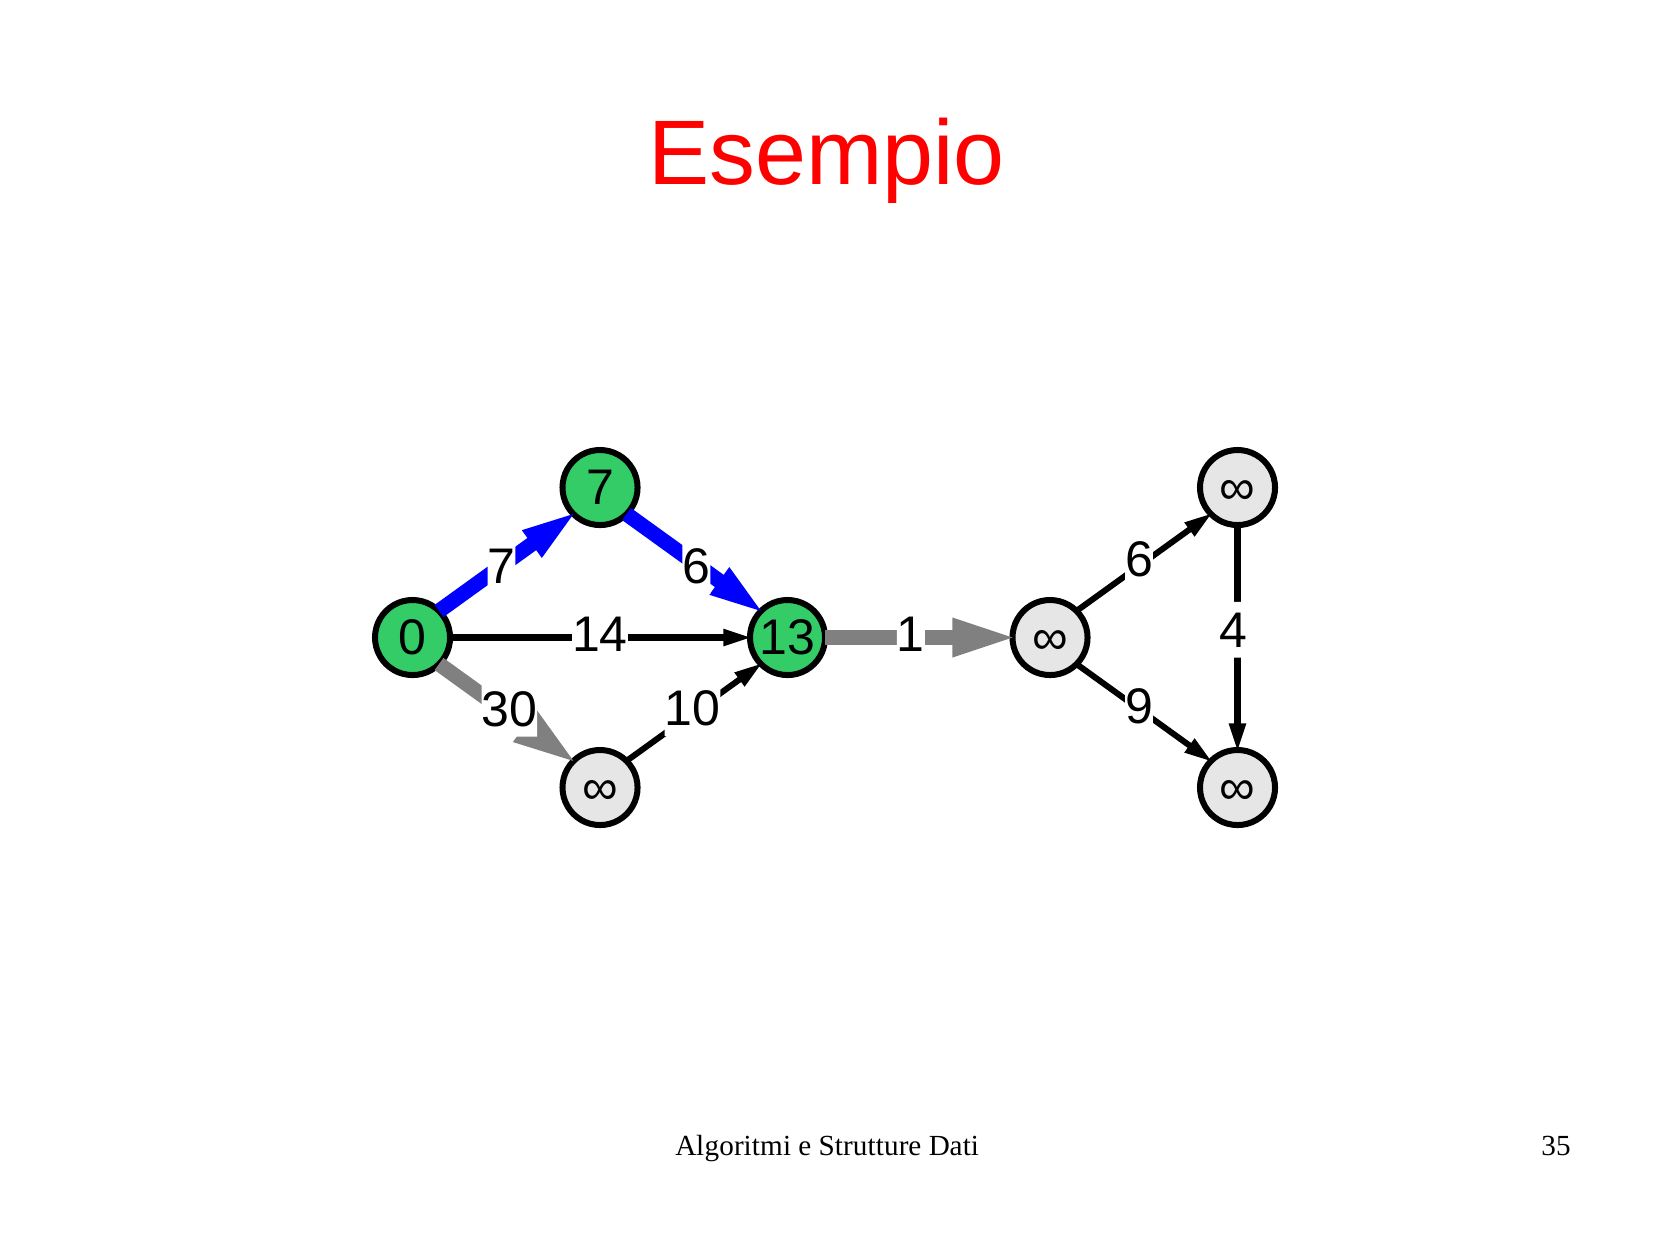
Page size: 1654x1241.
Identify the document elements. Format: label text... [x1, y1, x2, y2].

text_box 7 [487, 538, 516, 595]
text_box 4 [1219, 601, 1248, 658]
text_box 0 [375, 600, 450, 676]
text_box ∞ [1012, 600, 1088, 676]
text_box 10 [664, 680, 721, 736]
title Esempio [82, 49, 1571, 257]
text_box 13 [750, 600, 825, 676]
text_box ∞ [562, 750, 638, 826]
text_box 1 [896, 605, 925, 662]
text_box 7 [562, 450, 638, 526]
text_box 14 [572, 605, 628, 662]
text_box ∞ [1200, 450, 1276, 525]
text_box 30 [481, 680, 538, 737]
text_box 6 [1125, 530, 1153, 587]
text_box ∞ [1200, 750, 1276, 826]
text_box 6 [682, 538, 711, 595]
text_box 9 [1125, 678, 1153, 735]
